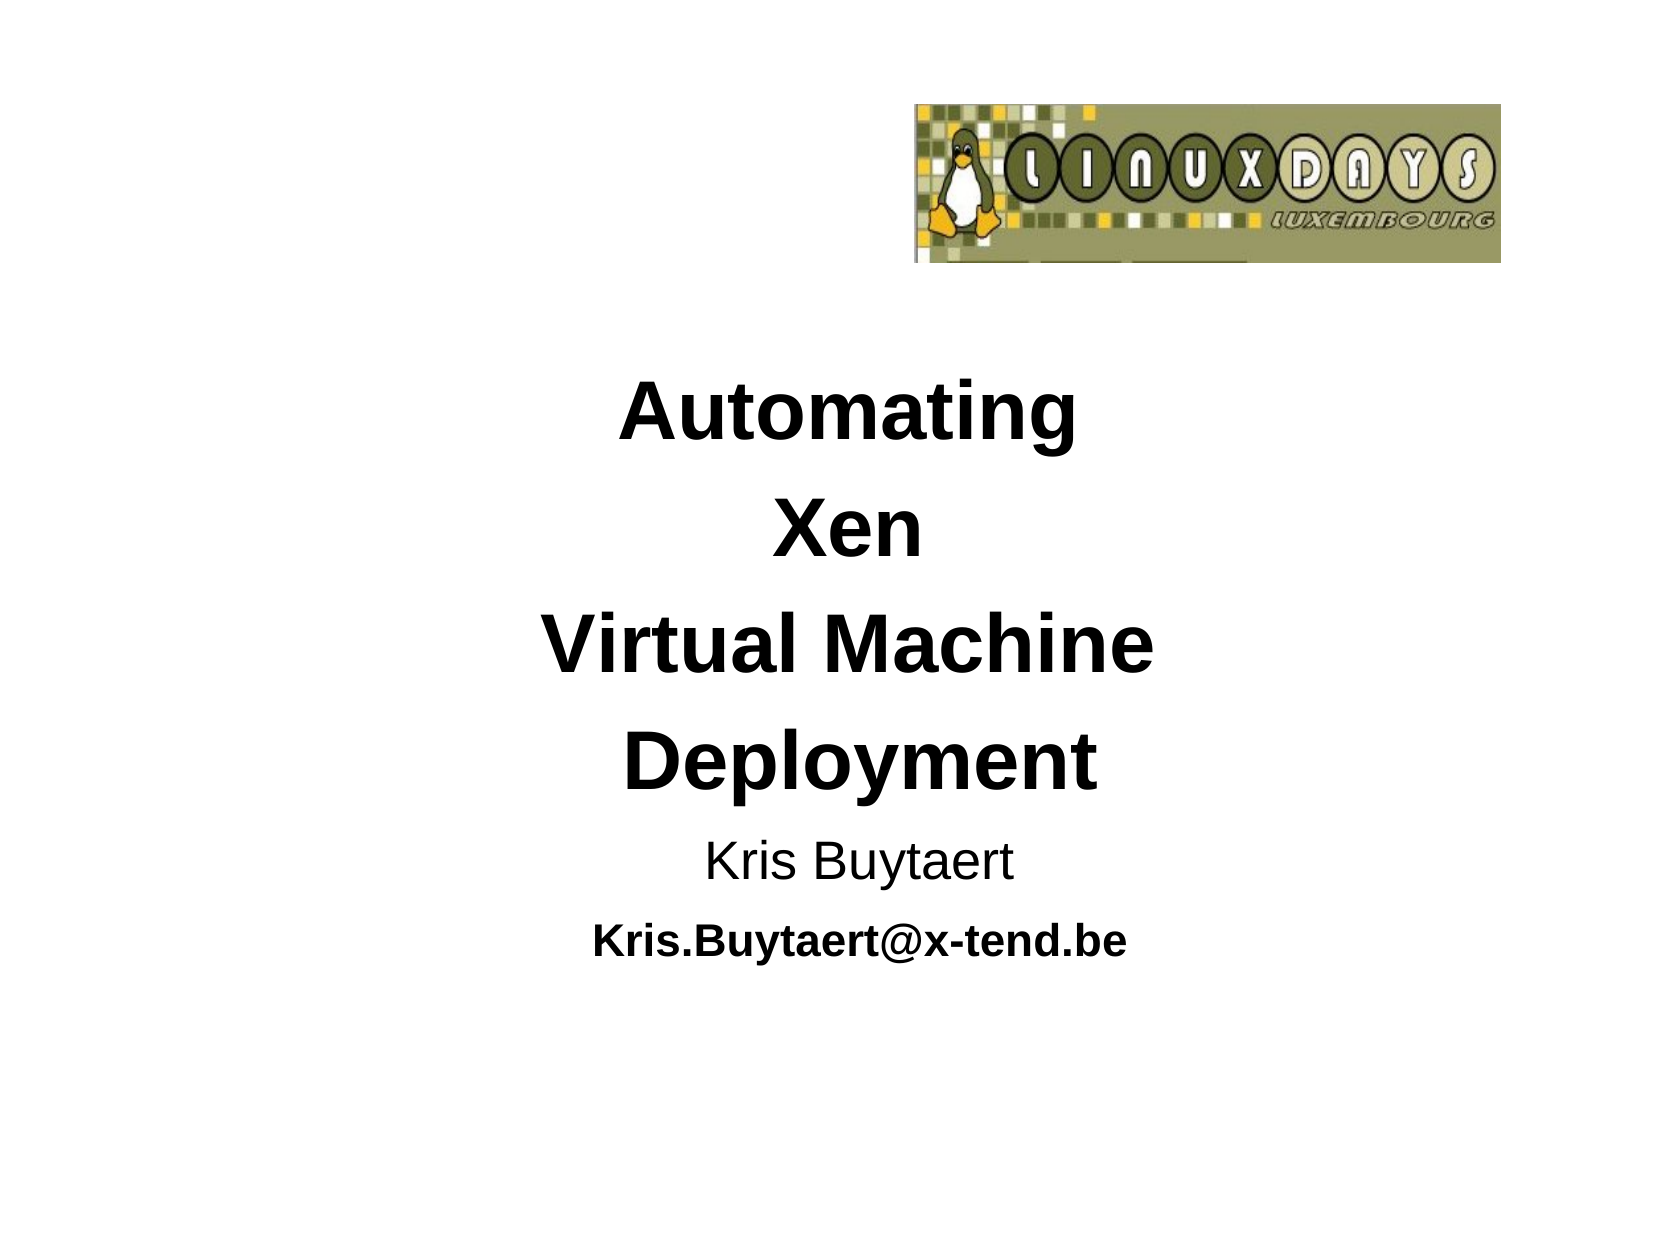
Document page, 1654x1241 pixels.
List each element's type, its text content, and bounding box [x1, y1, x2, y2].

picture [914, 104, 1501, 263]
text_box Automating Xen Virtual Machine Deployment Kris Buytaert Kris.Buytaert@x-tend.be [257, 364, 1463, 1201]
